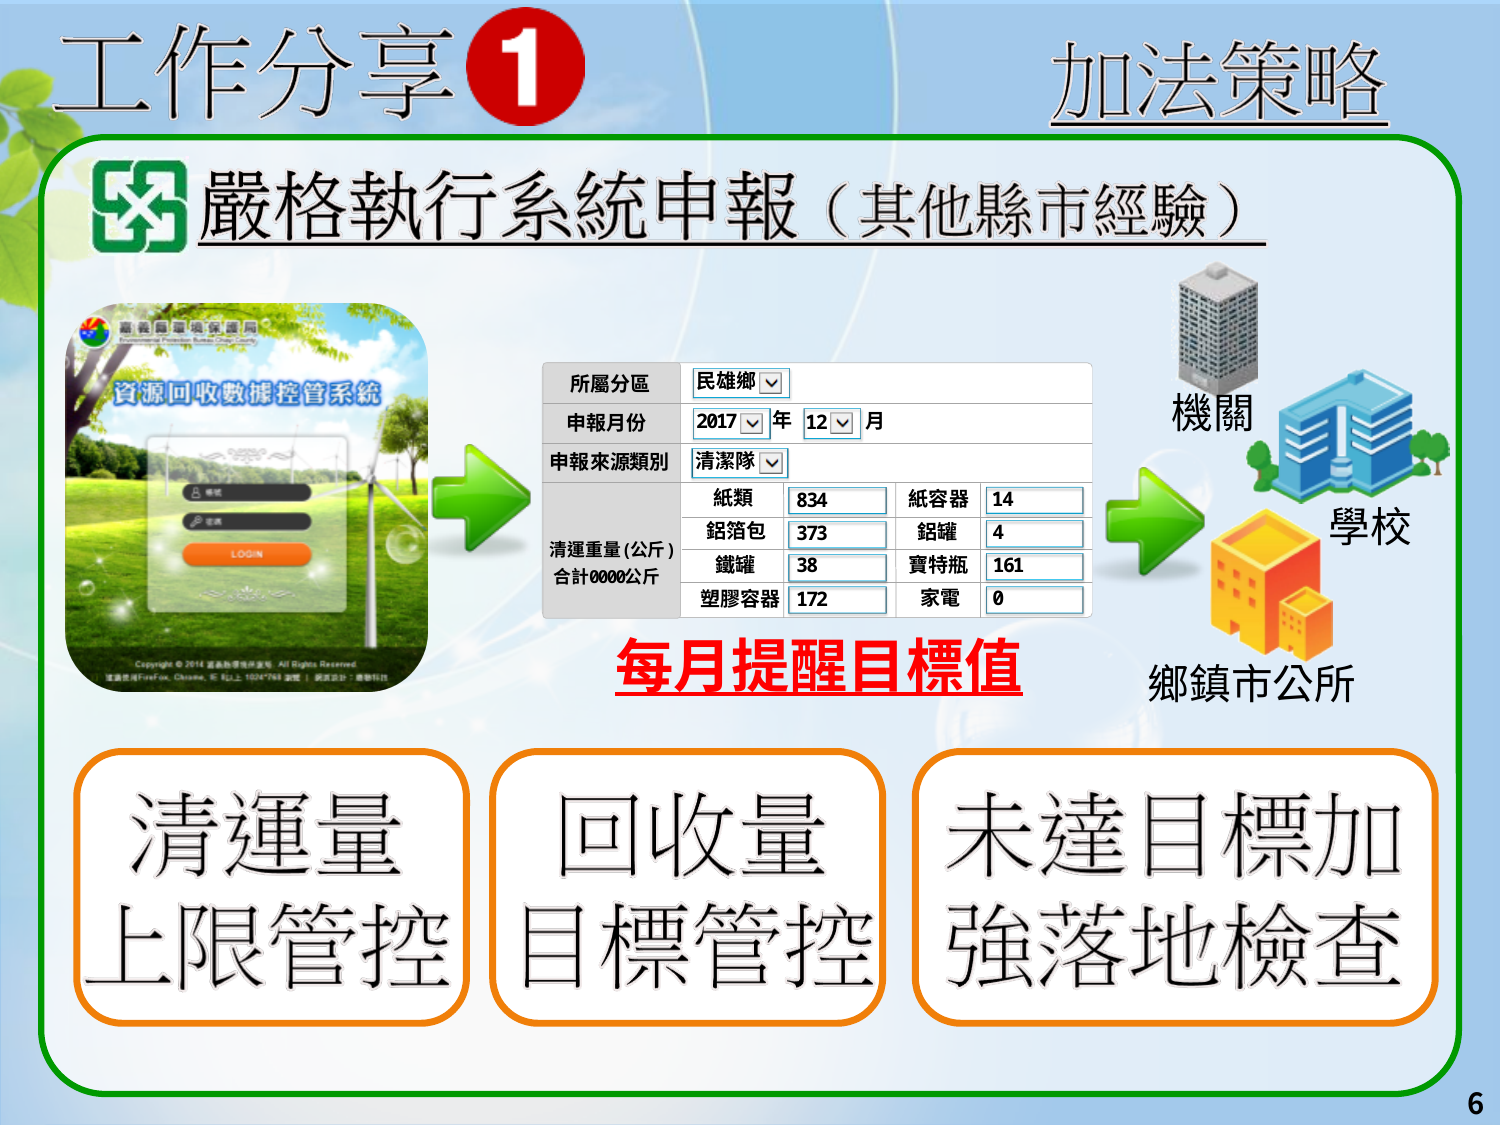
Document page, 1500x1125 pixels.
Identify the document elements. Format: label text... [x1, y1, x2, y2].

picture [88, 156, 1291, 256]
text_box 每月提醒目標值 [535, 621, 1103, 708]
text_box [500, 751, 875, 771]
text_box [915, 751, 1436, 1024]
picture [65, 771, 467, 1010]
text_box [505, 1010, 870, 1024]
picture [1046, 23, 1392, 130]
picture [927, 771, 1421, 1009]
text_box 學校 [1246, 492, 1495, 559]
text_box [84, 751, 459, 771]
text_box 機關 [1085, 378, 1341, 445]
text_box 鄉鎮市公所 [1092, 650, 1412, 716]
picture [1171, 255, 1450, 492]
picture [36, 0, 585, 135]
picture [490, 771, 891, 1010]
text_box [90, 1010, 454, 1024]
picture [65, 303, 1333, 692]
